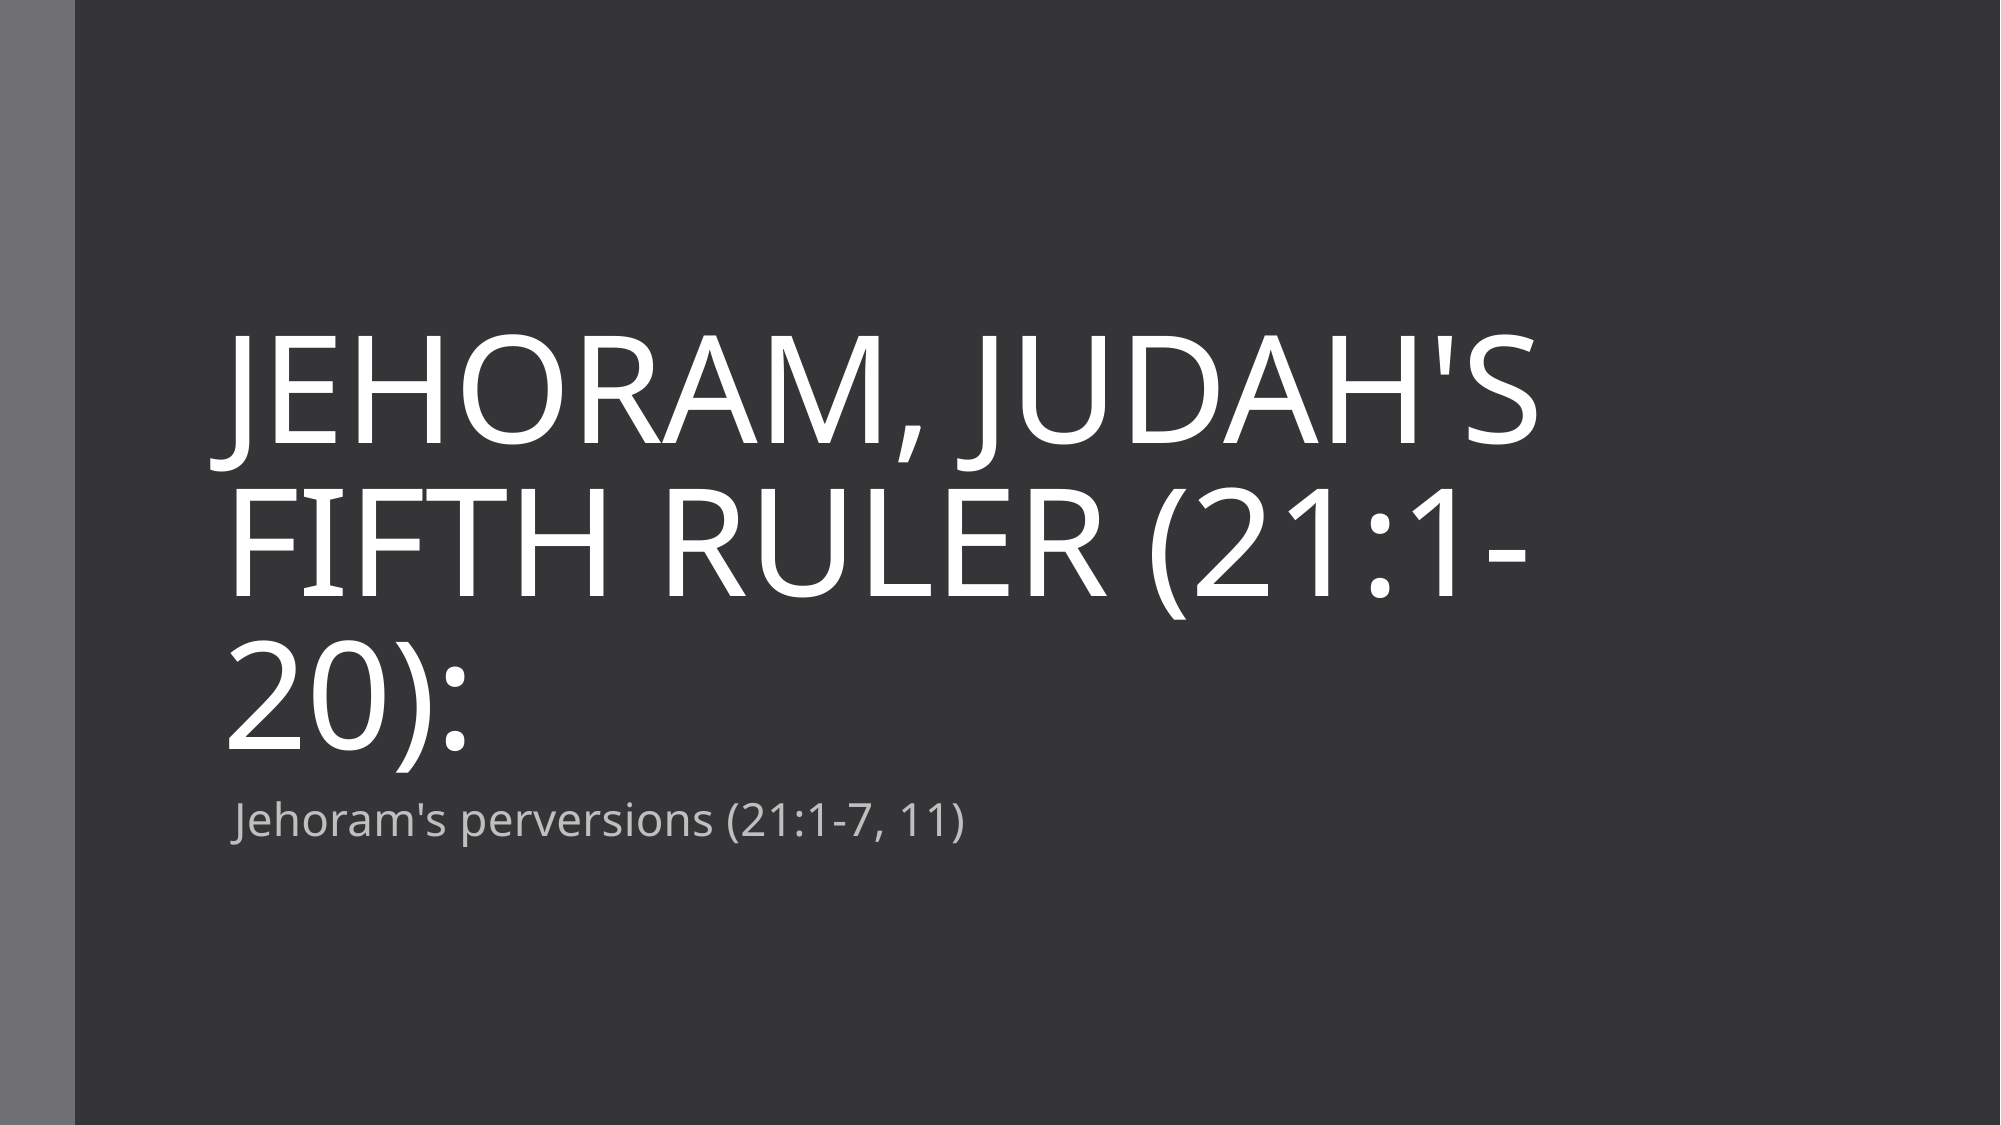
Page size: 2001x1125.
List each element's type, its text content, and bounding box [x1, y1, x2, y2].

title JEHORAM, JUDAH'S FIFTH RULER (21:1-20): [206, 124, 1752, 787]
subtitle Jehoram's perversions (21:1-7, 11) [206, 787, 1752, 1066]
